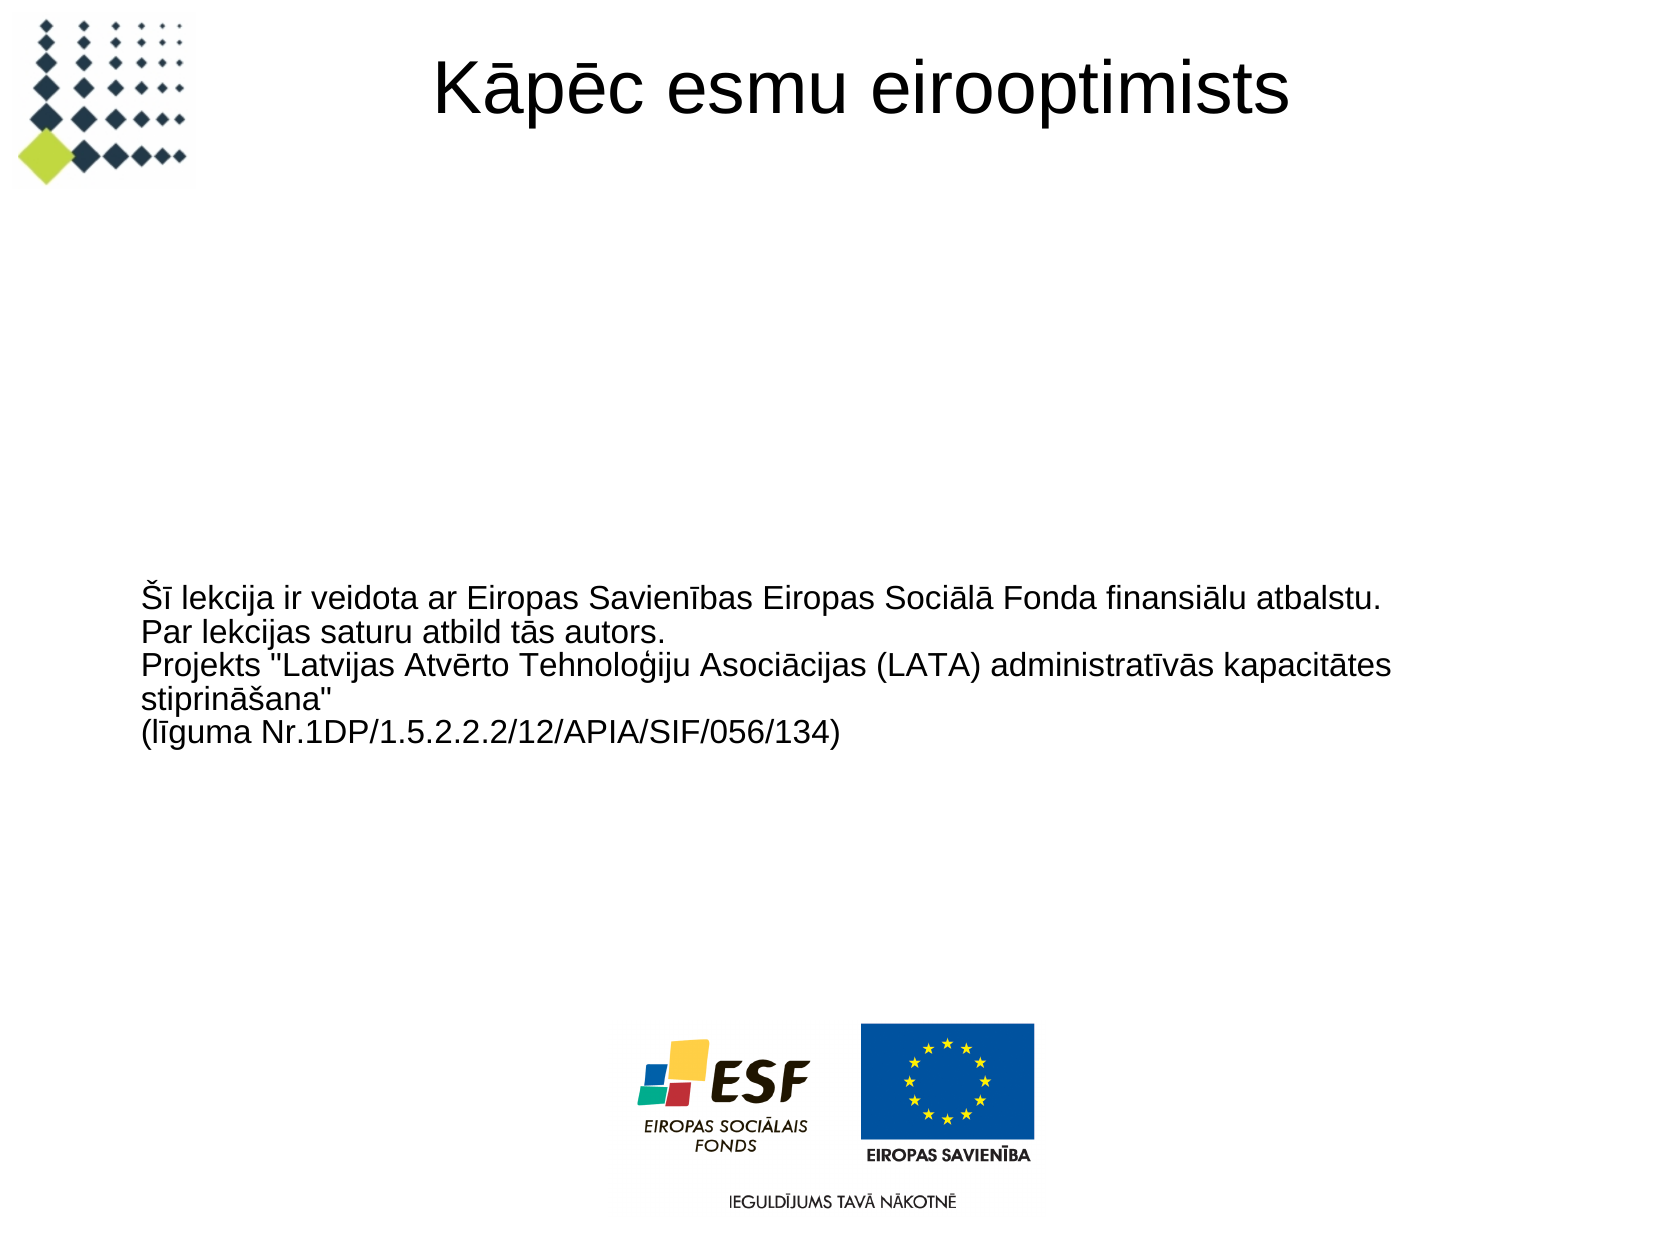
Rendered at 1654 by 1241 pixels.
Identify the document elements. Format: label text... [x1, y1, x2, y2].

title Kāpēc esmu eirooptimists [153, 41, 1571, 140]
picture [12, 12, 196, 189]
picture [608, 1020, 1046, 1217]
list Šī lekcija ir veidota ar Eiropas Savienības Eiropas Sociālā Fonda finansiālu atbalstu. Par lekcijas saturu atbild tās autors. Projekts "Latvijas Atvērto Tehnoloģiju Asociācijas (LATA) administratīvās kapacitātes stiprināšana" (līguma Nr.1DP/1.5.2.2.2/12/APIA/SIF/056/134) [84, 578, 1571, 847]
